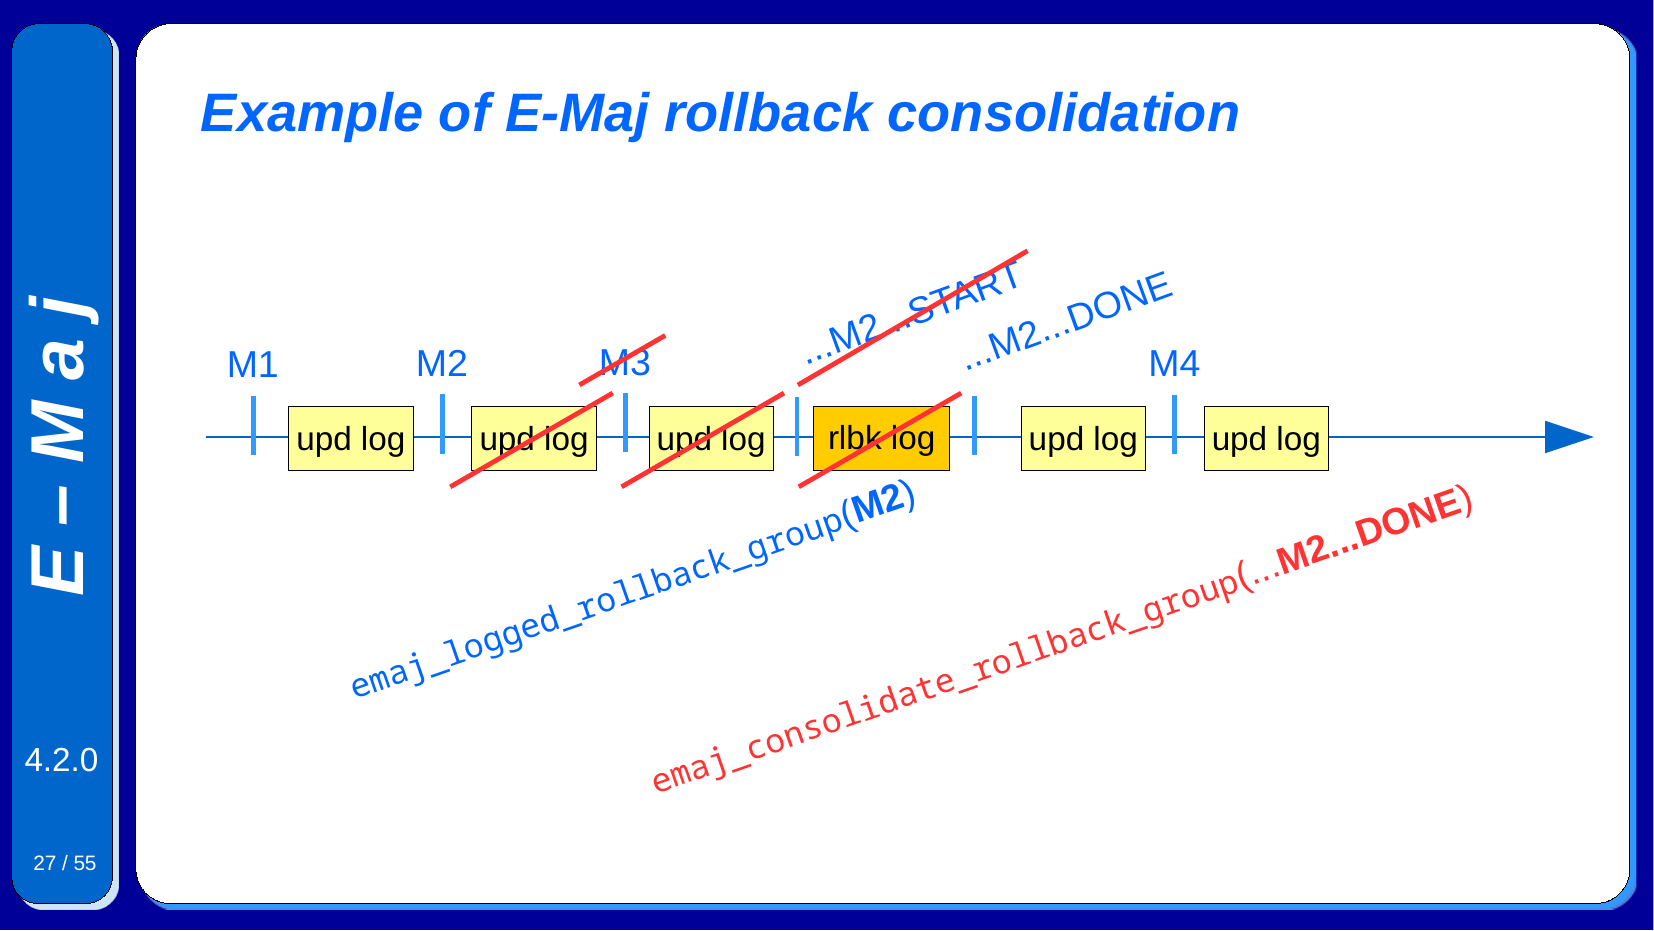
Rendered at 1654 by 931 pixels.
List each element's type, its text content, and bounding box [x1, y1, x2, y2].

text_box rlbk log [813, 406, 932, 471]
text_box upd log [471, 406, 583, 471]
text_box upd log [649, 406, 755, 467]
text_box M2 [401, 335, 483, 393]
text_box M4 [1133, 335, 1216, 393]
text_box M3 [584, 334, 661, 378]
title Example of E-Maj rollback consolidation [200, 34, 1575, 191]
text_box upd log [485, 406, 597, 471]
text_box ...M2...START [777, 241, 1046, 383]
text_box emaj_logged_rollback_group(M2) [326, 471, 941, 731]
text_box ...M2...DONE [937, 250, 1195, 391]
text_box upd log [656, 406, 774, 471]
text_box M1 [212, 336, 294, 394]
text_box upd log [1204, 406, 1329, 471]
text_box M3 [584, 339, 666, 392]
text_box upd log [288, 406, 414, 471]
text_box upd log [1021, 406, 1146, 471]
text_box rlbk log [833, 406, 950, 471]
text_box emaj_consolidate_rollback_group(...M2...DONE) [627, 462, 1499, 825]
